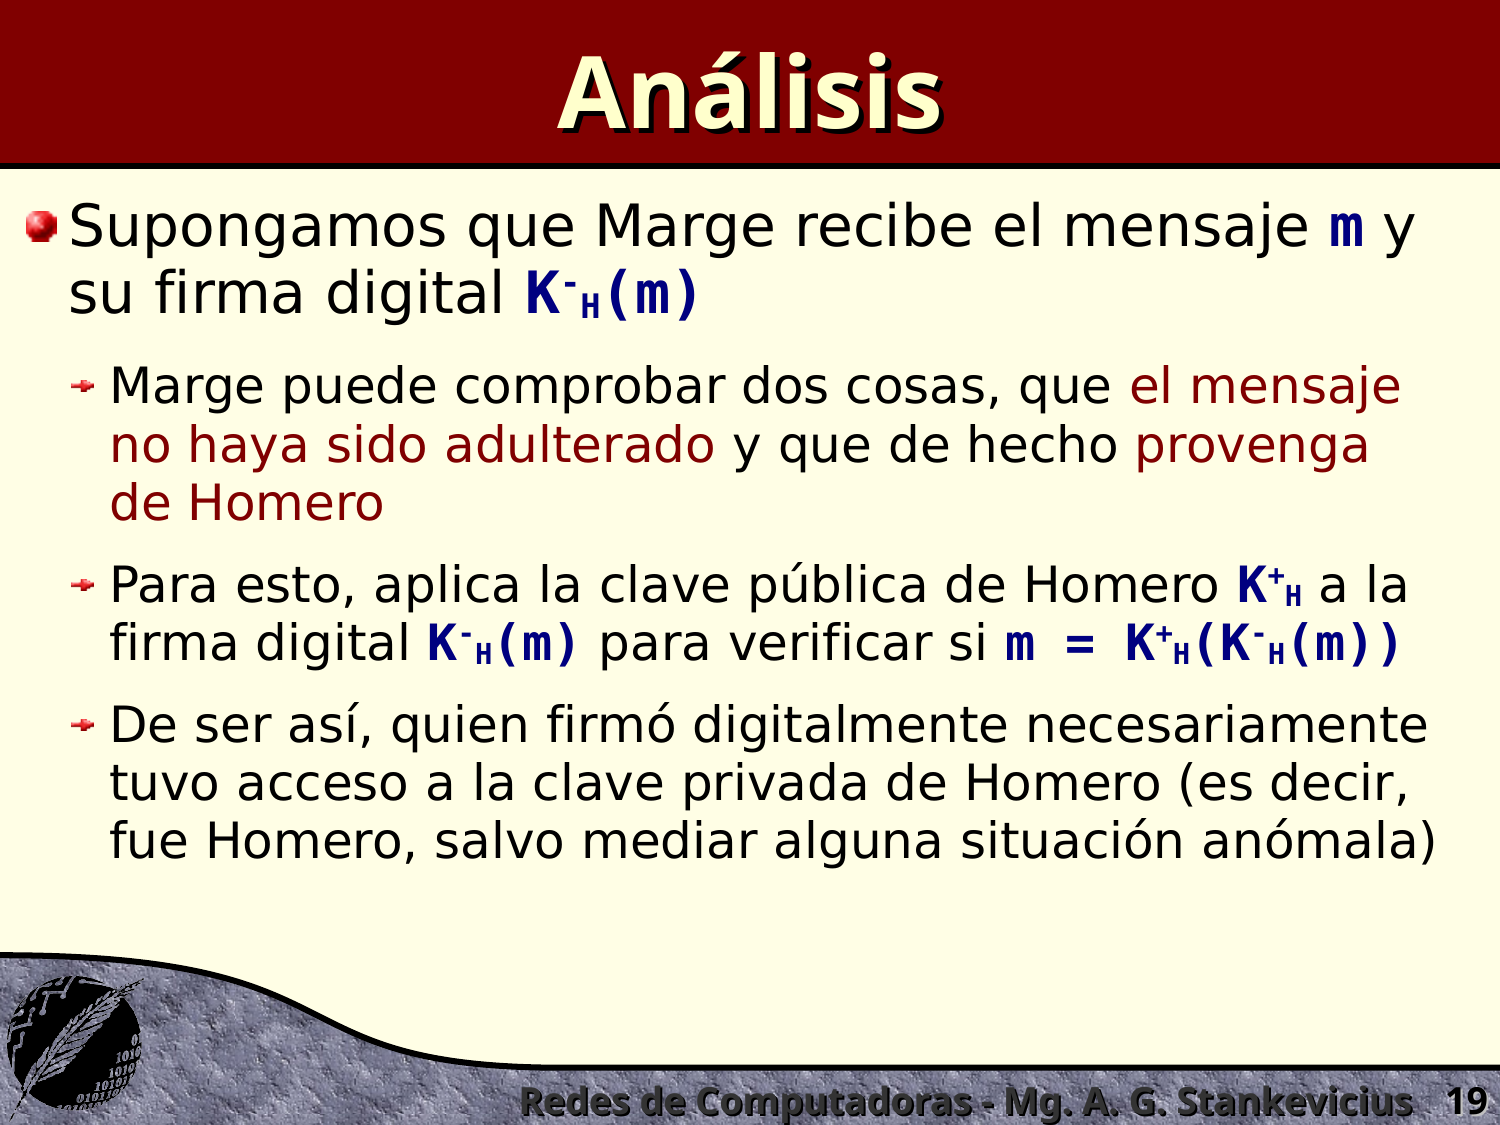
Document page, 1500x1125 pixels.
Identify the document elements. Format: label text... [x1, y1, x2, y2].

list Supongamos que Marge recibe el mensaje m y su firma digital K-H(m) Marge puede comprobar dos cosas, que el mensaje no haya sido adulterado y que de hecho provenga de Homero Para esto, aplica la clave pública de Homero K+H a la firma digital K-H(m) para verificar si m = K+H(K-H(m)) De ser así, quien firmó digitalmente necesariamente tuvo acceso a la clave privada de Homero (es decir, fue Homero, salvo mediar alguna situación anómala) [11, 192, 1486, 929]
picture [790, 1100, 795, 1110]
title Análisis [15, 5, 1485, 160]
picture [0, 959, 1500, 1125]
picture [1047, 1100, 1054, 1110]
